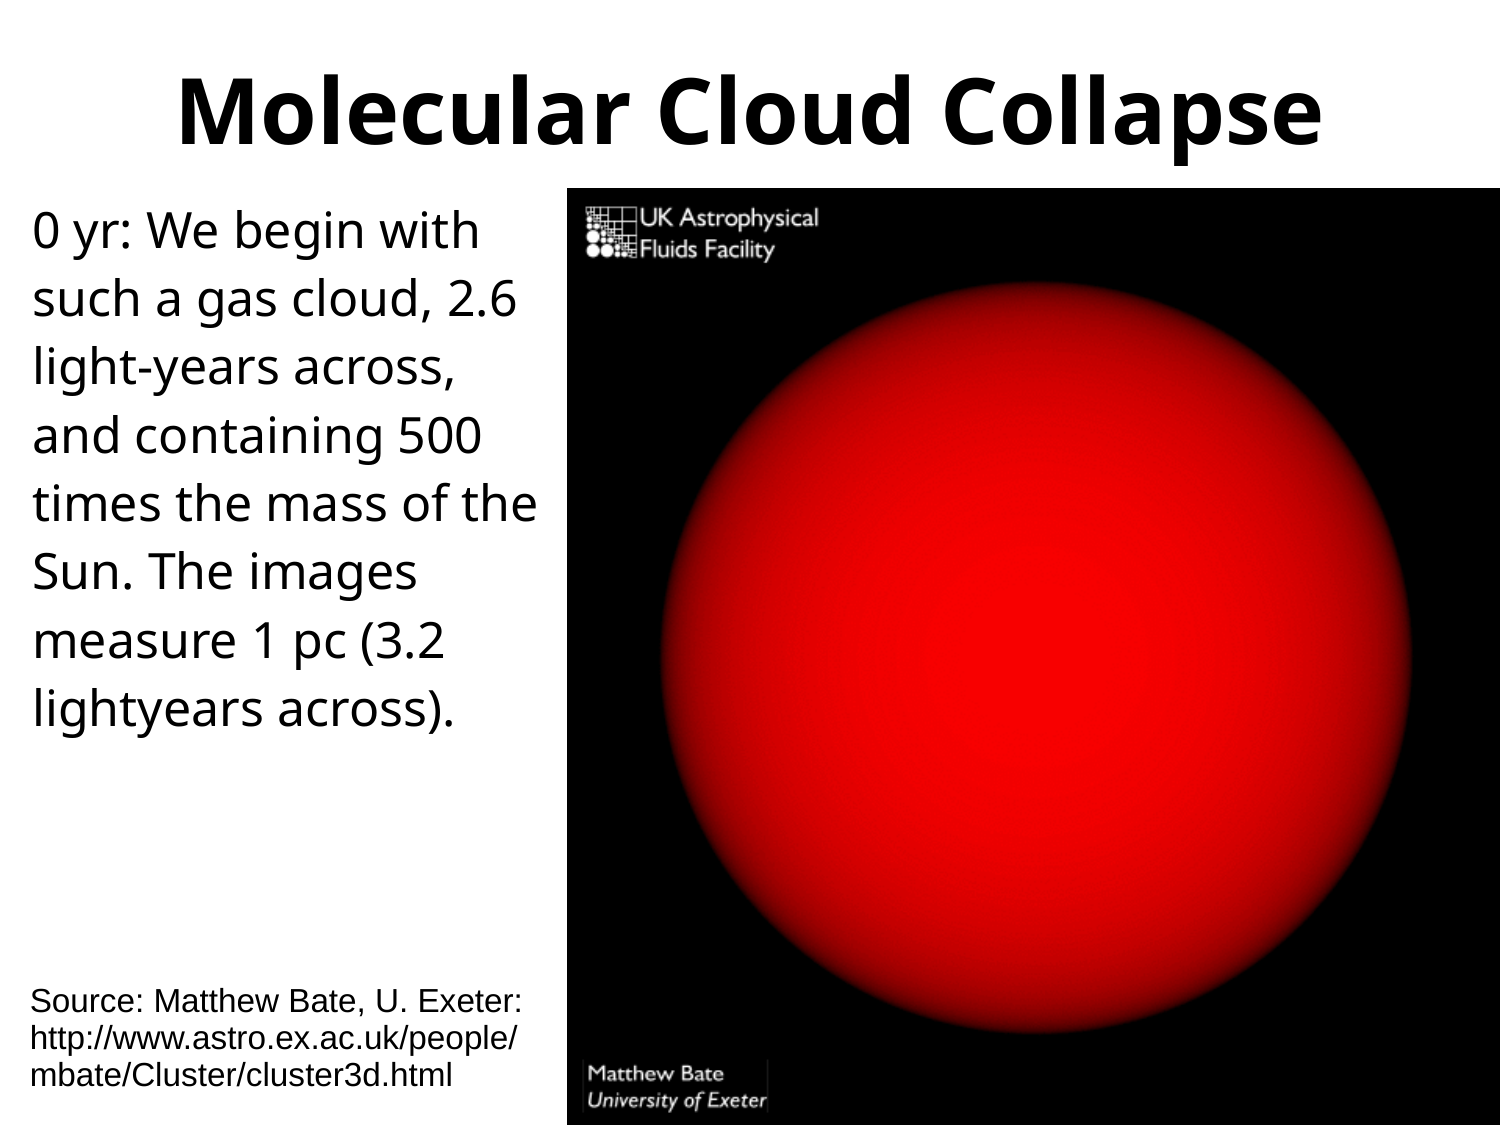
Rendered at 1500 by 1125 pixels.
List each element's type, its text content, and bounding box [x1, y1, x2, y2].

picture [567, 188, 1500, 1125]
title Molecular Cloud Collapse [30, 22, 1471, 196]
text_box Source: Matthew Bate, U. Exeter: http://www.astro.ex.ac.uk/people/ mbate/Cluster/cluster3d.html [15, 975, 567, 1113]
list 0 yr: We begin with such a gas cloud, 2.6 light-years across, and containing 500 times the mass of the Sun. The images measure 1 pc (3.2 lightyears across). [32, 195, 556, 946]
